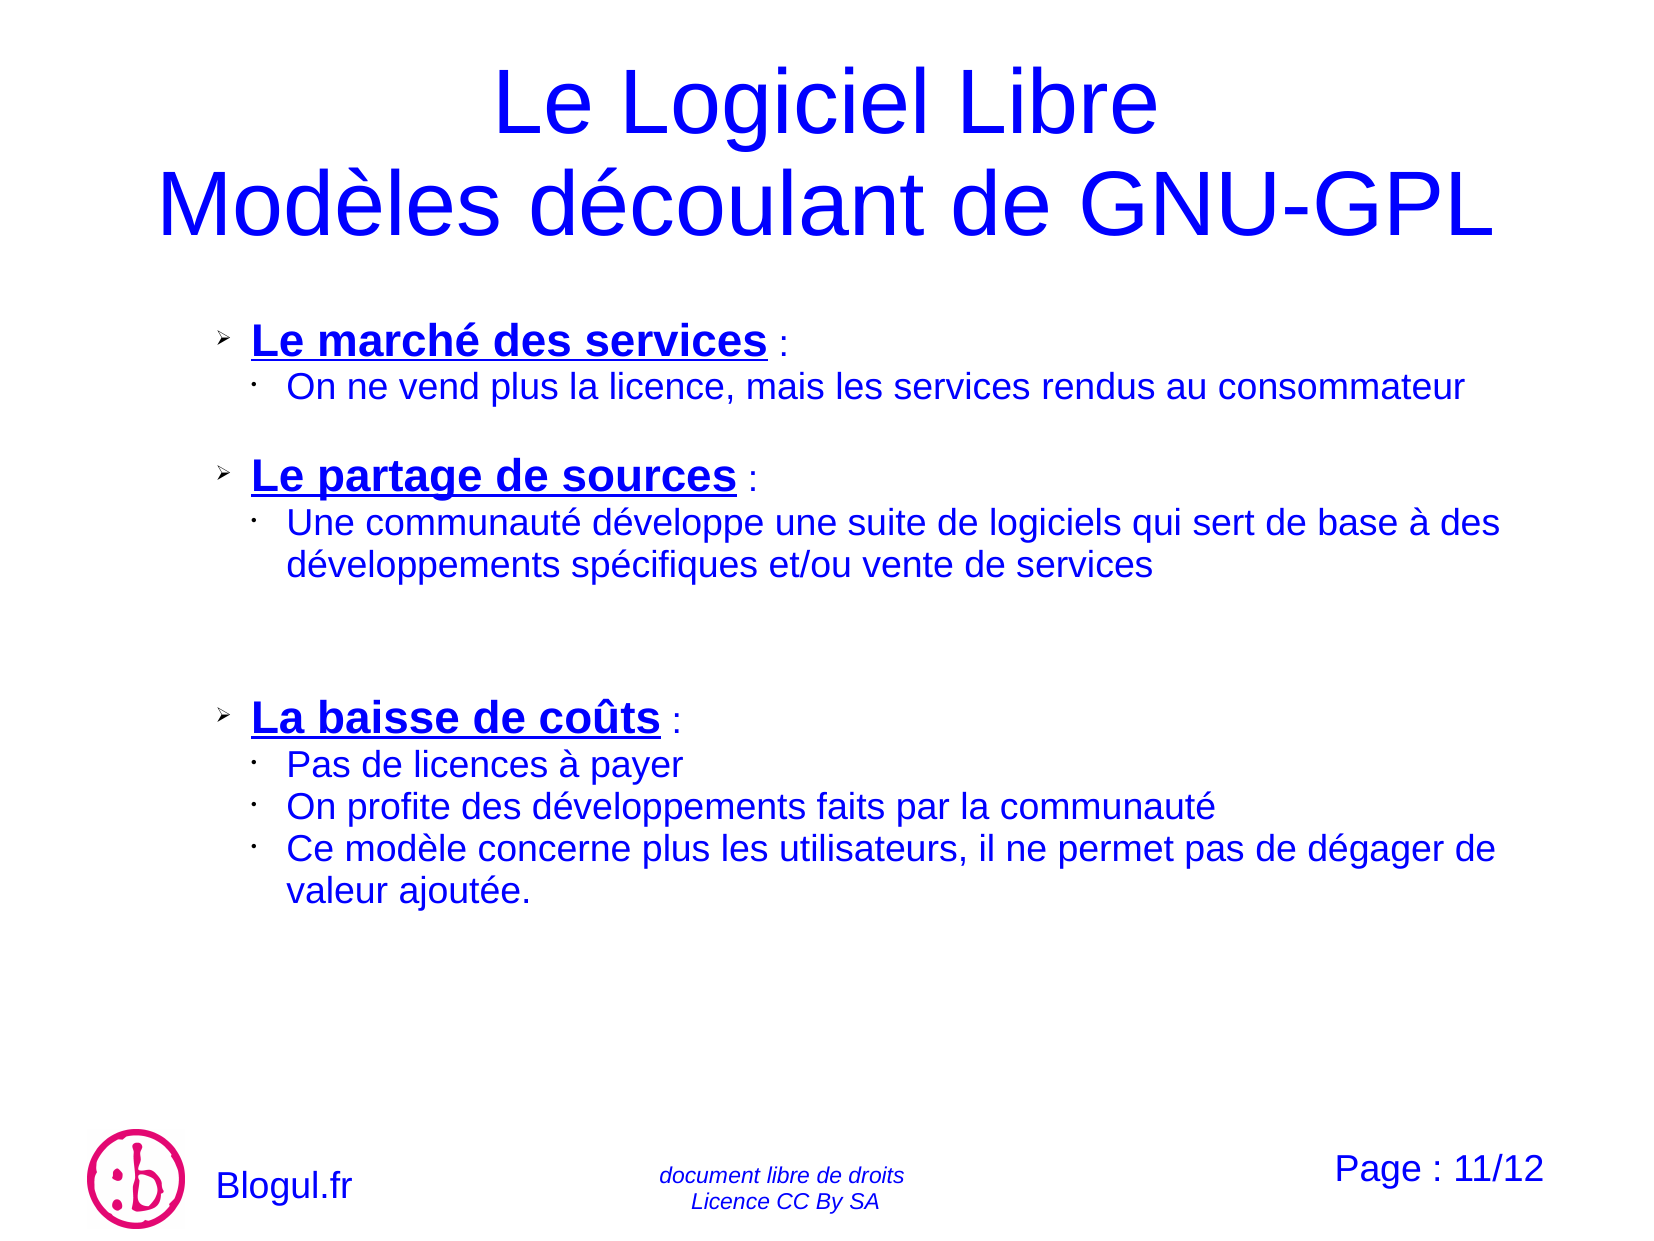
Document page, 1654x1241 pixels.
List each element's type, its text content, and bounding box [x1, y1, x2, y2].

text_box Le partage de sources : Une communauté développe une suite de logiciels qui sert de base à des développements spécifiques et/ou vente de services [200, 442, 1548, 594]
title Le Logiciel Libre Modèles découlant de GNU-GPL [82, 49, 1571, 257]
picture [87, 1129, 185, 1229]
text_box La baisse de coûts : Pas de licences à payer On profite des développements faits par la communauté Ce modèle concerne plus les utilisateurs, il ne permet pas de dégager de valeur ajoutée. [200, 685, 1548, 920]
text_box Le marché des services : On ne vend plus la licence, mais les services rendus au consommateur [200, 307, 1548, 416]
